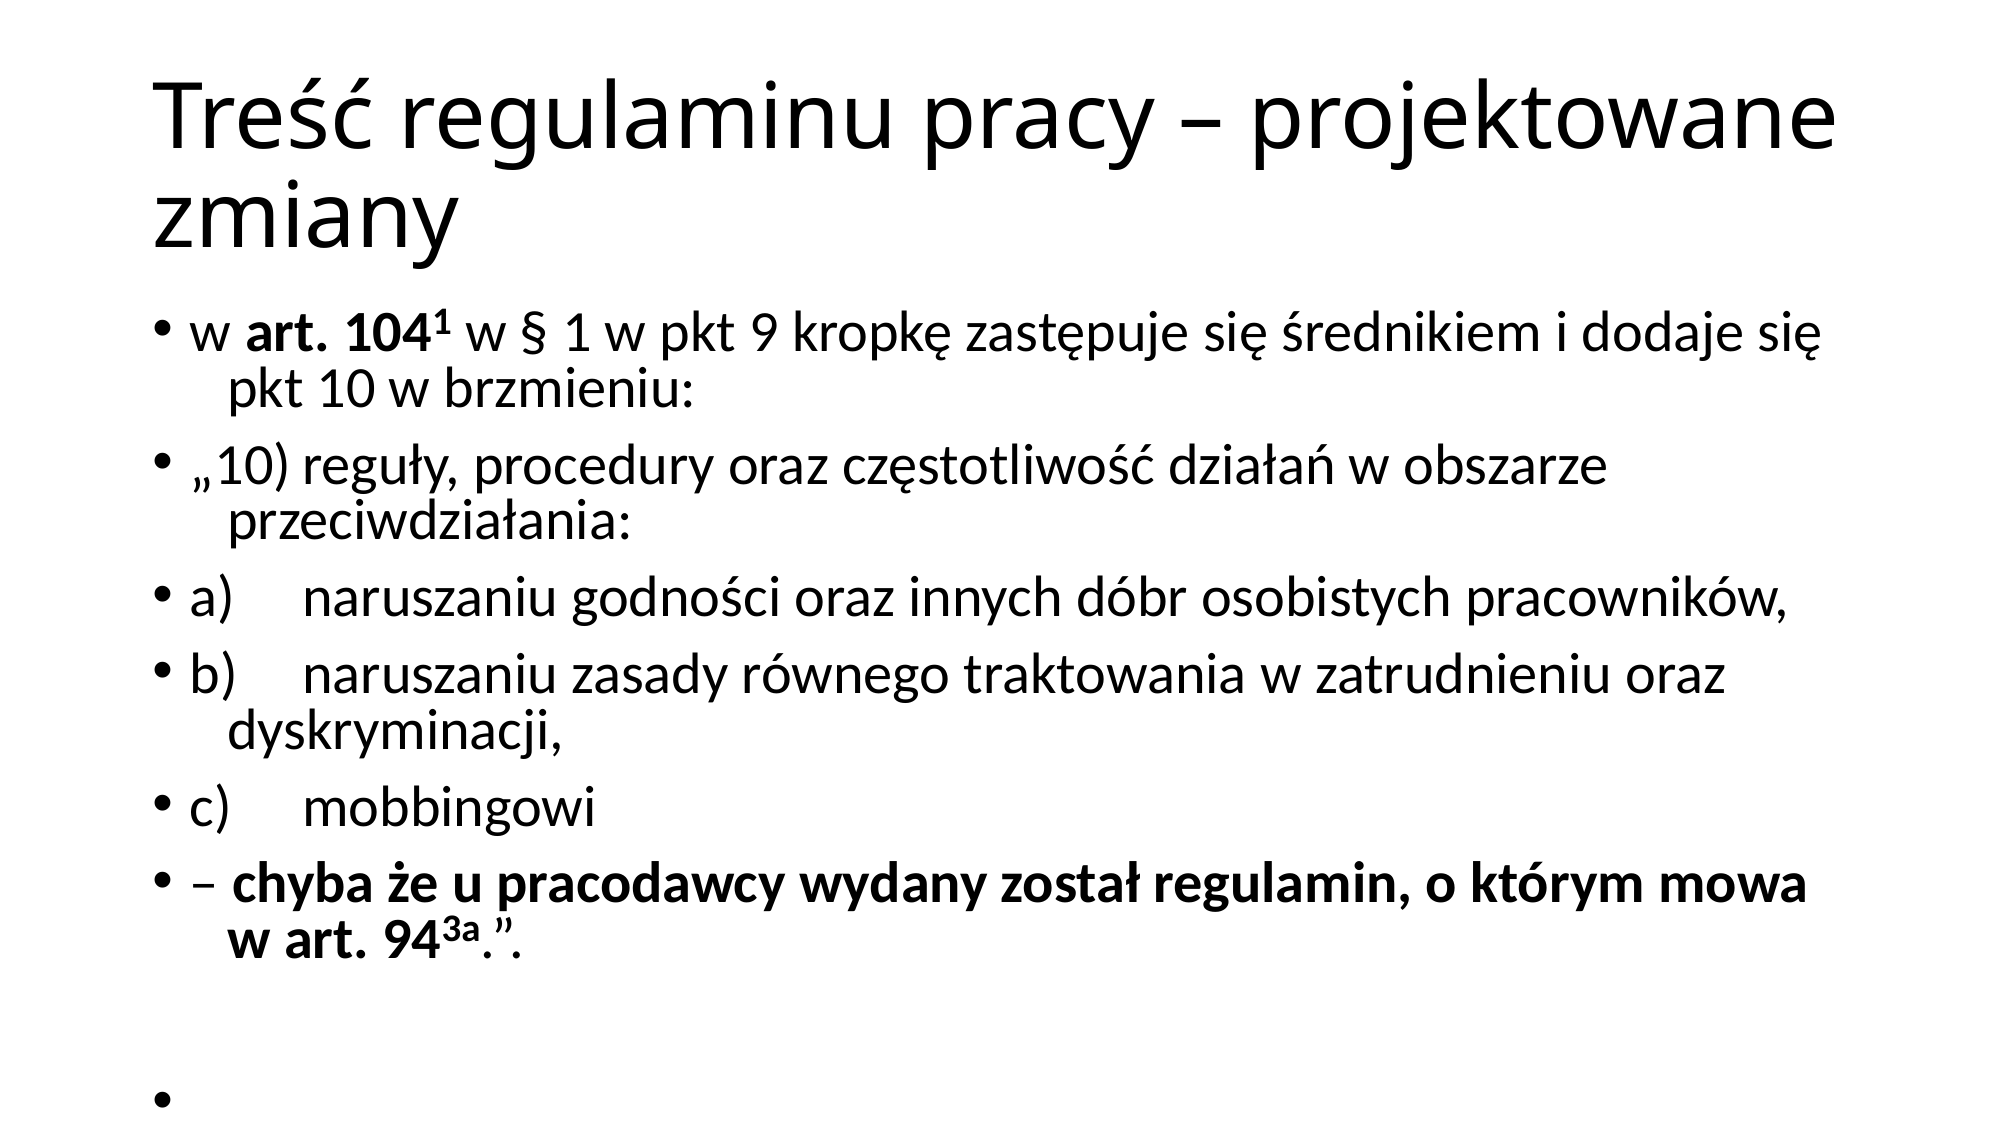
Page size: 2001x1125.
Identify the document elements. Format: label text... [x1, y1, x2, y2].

title Treść regulaminu pracy – projektowane zmiany [137, 59, 1863, 278]
list w art. 1041 w § 1 w pkt 9 kropkę zastępuje się średnikiem i dodaje się pkt 10 w brzmieniu: „10) reguły, procedury oraz częstotliwość działań w obszarze przeciwdziałania: a) naruszaniu godności oraz innych dóbr osobistych pracowników, b) naruszaniu zasady równego traktowania w zatrudnieniu oraz dyskryminacji, c) mobbingowi – chyba że u pracodawcy wydany został regulamin, o którym mowa w art. 943a.”. [137, 299, 1863, 1014]
